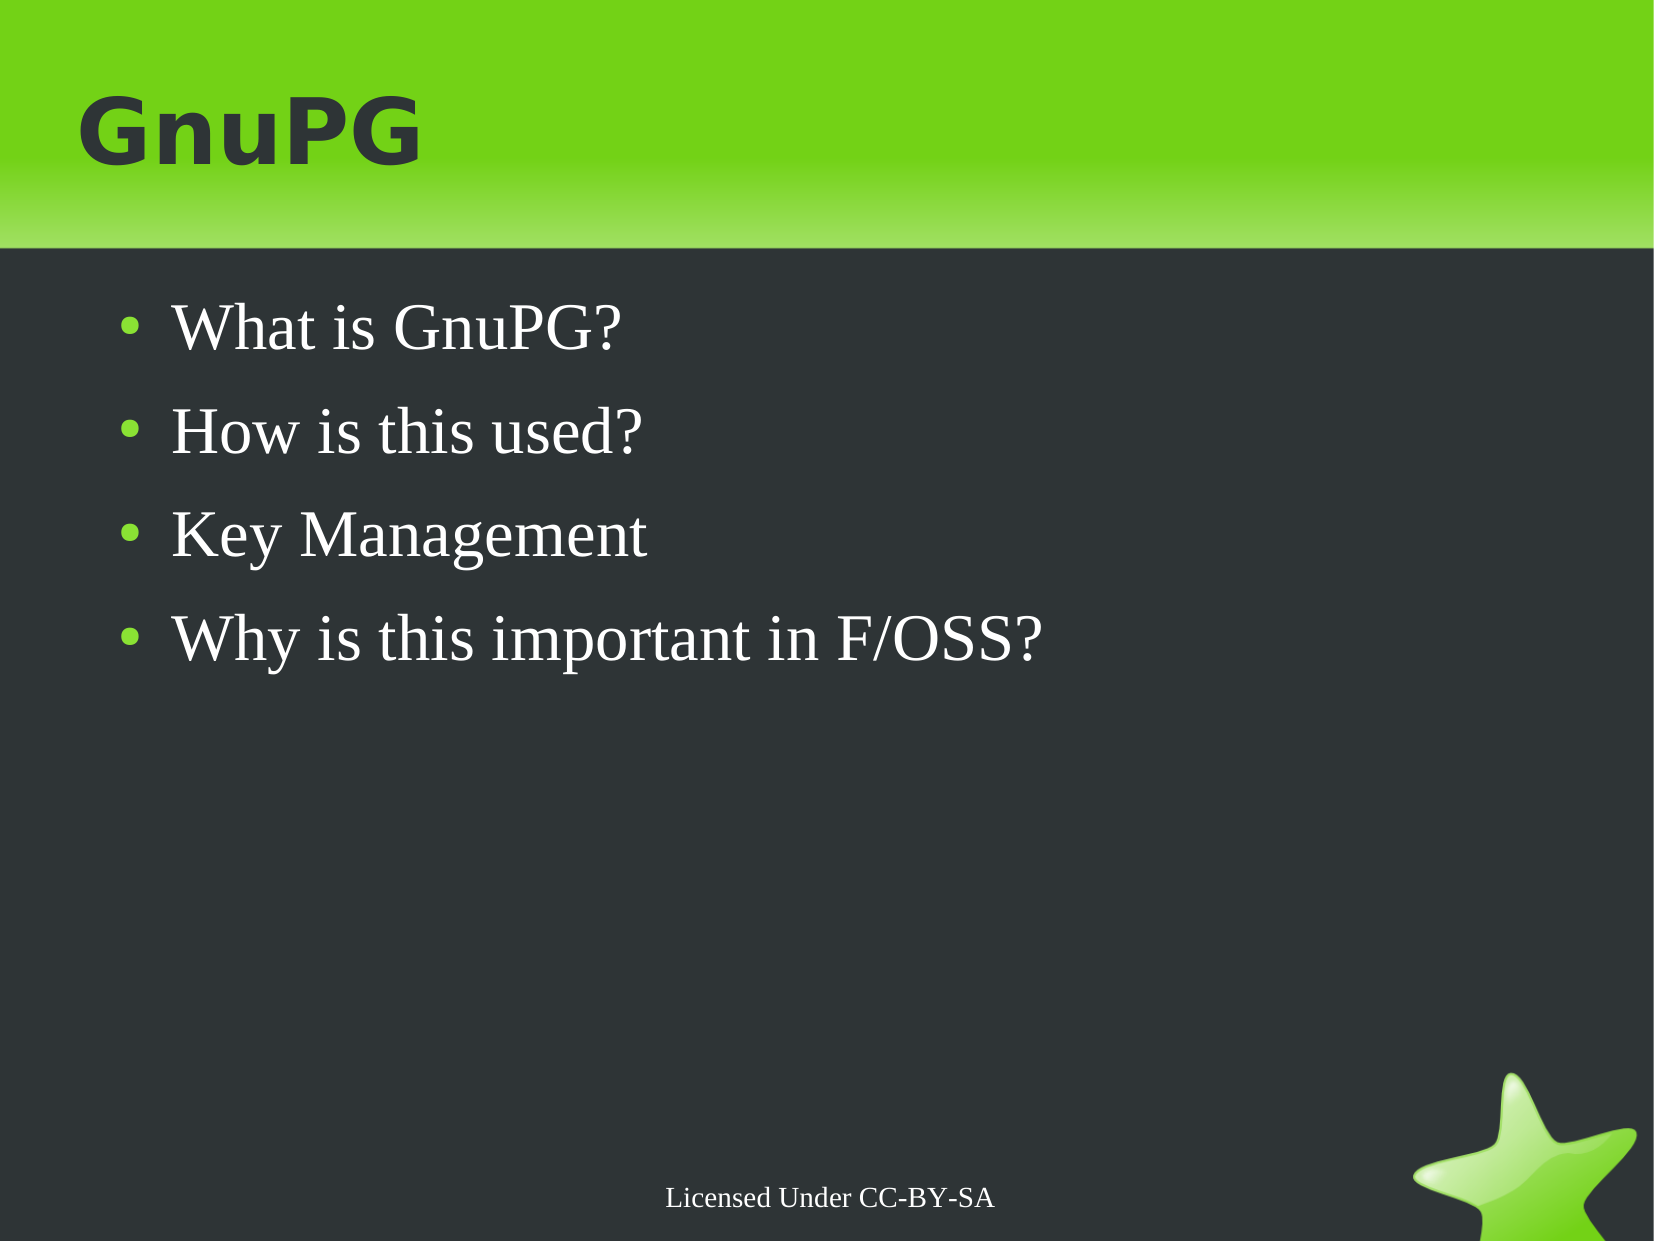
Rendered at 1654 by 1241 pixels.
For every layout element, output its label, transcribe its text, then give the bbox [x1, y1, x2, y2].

picture [0, 0, 1654, 1241]
list What is GnuPG? How is this used? Key Management Why is this important in F/OSS? [82, 290, 1571, 1109]
title GnuPG [76, 29, 1565, 237]
